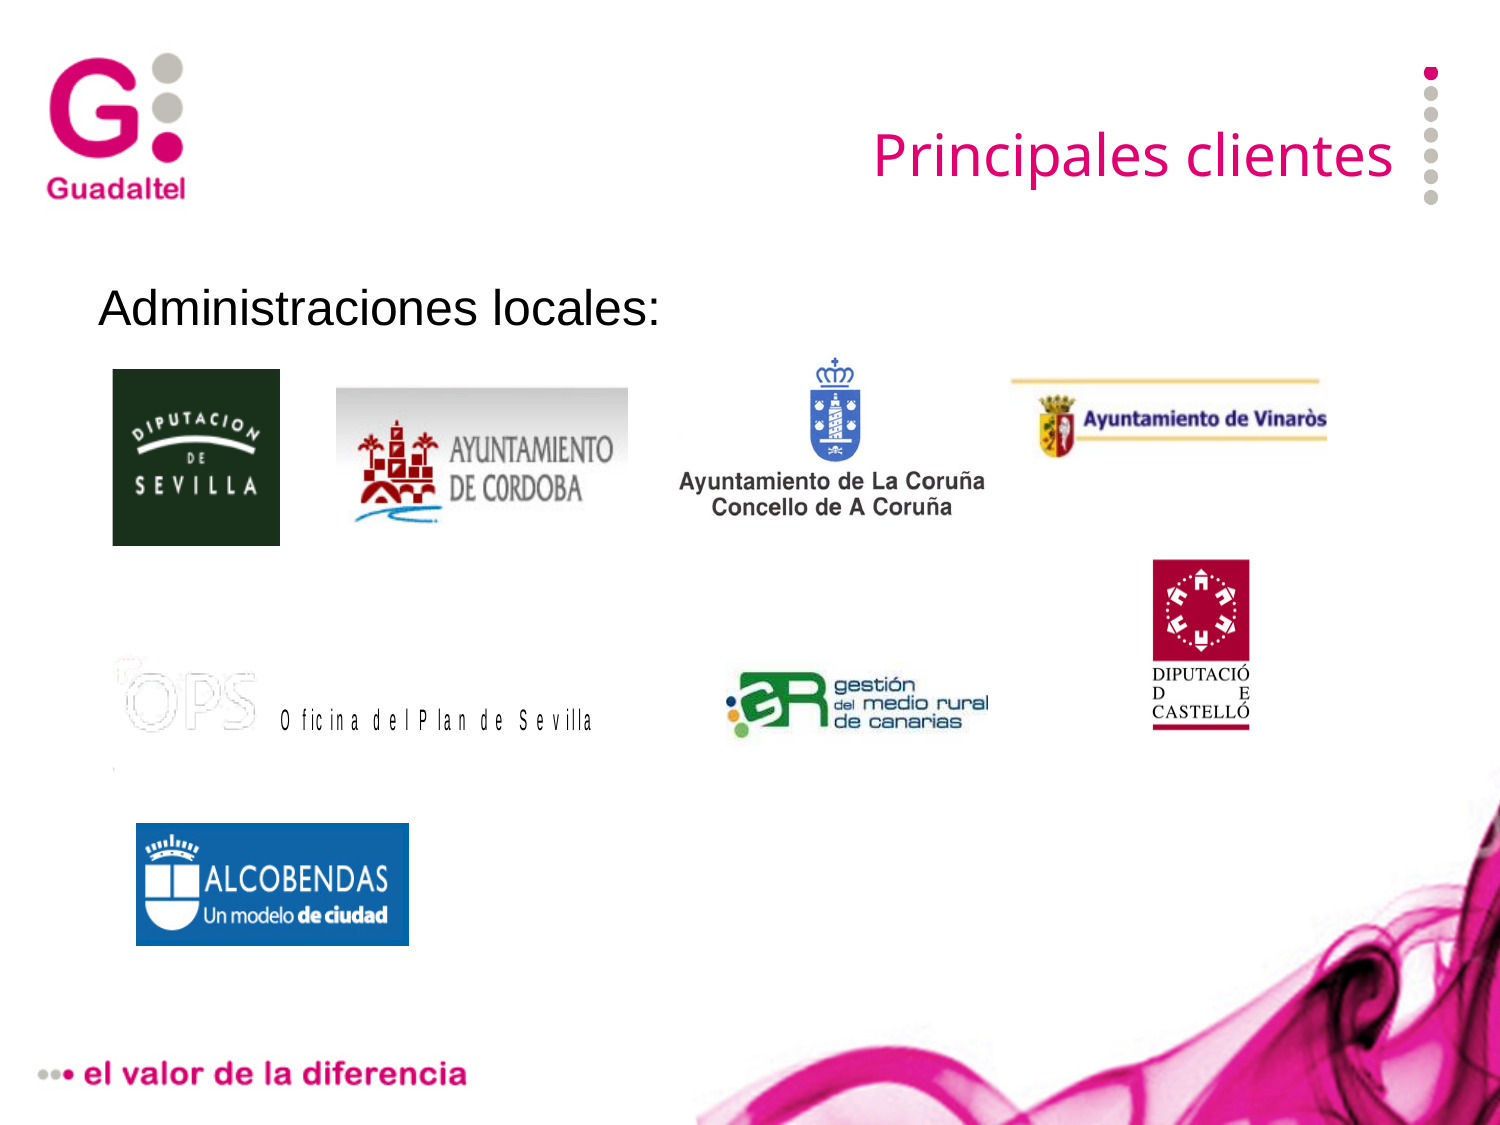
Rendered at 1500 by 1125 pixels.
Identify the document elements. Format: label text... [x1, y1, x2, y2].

text_box Principales clientes [690, 107, 1409, 190]
picture [0, 0, 1500, 1125]
text_box Administraciones locales: [69, 273, 1302, 344]
